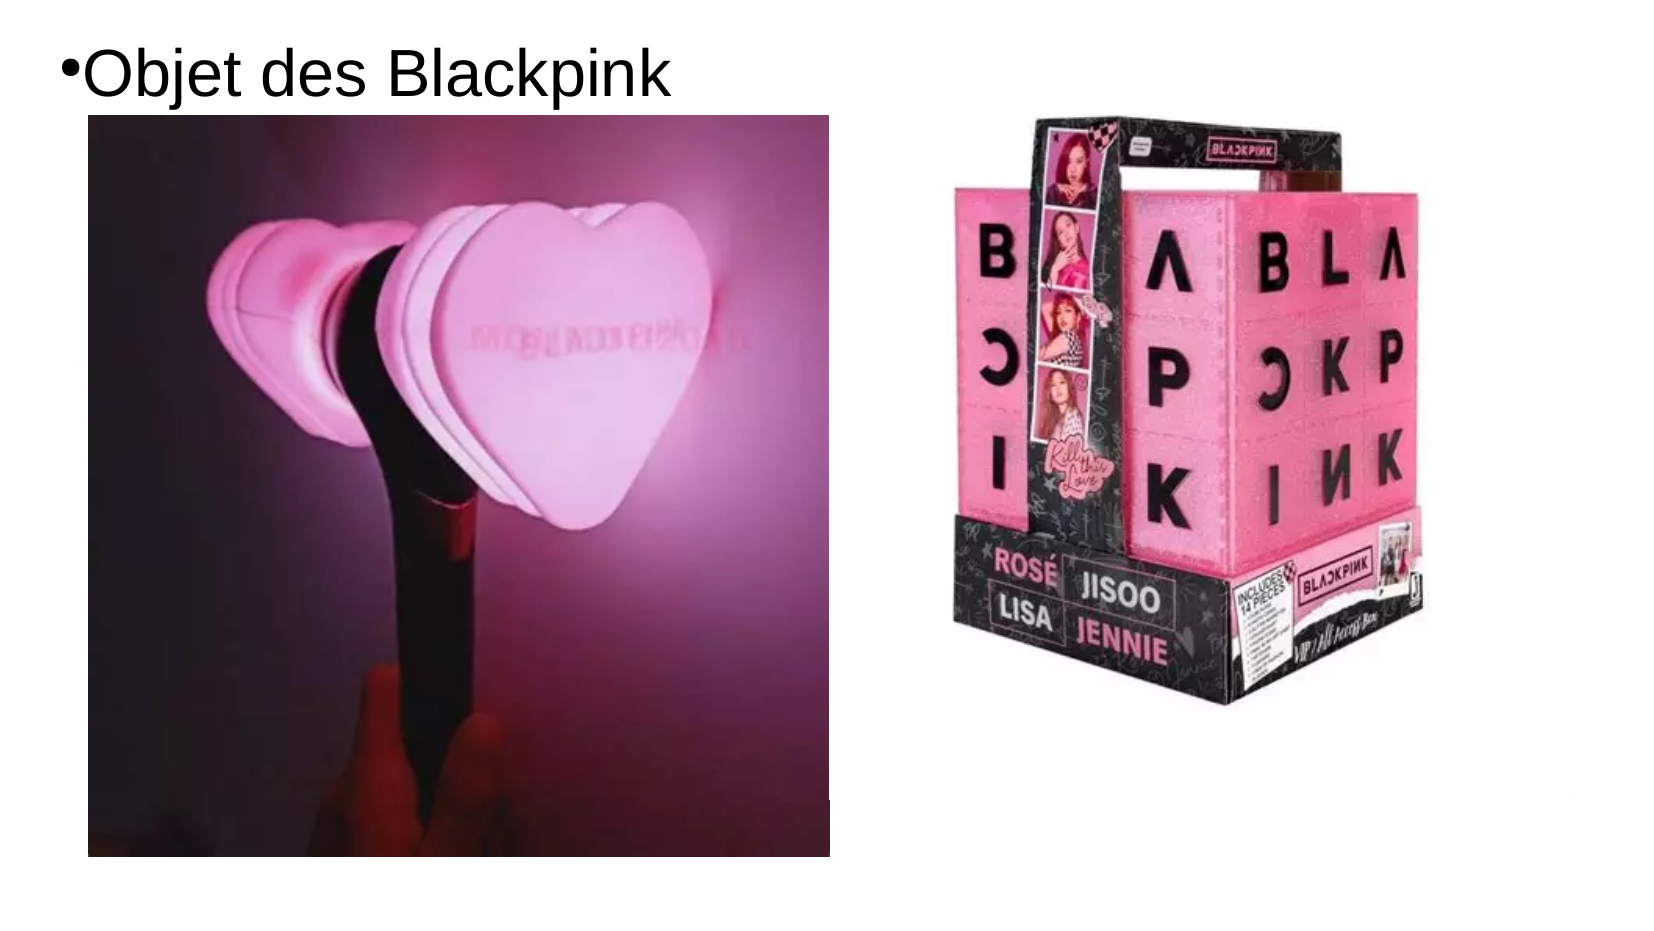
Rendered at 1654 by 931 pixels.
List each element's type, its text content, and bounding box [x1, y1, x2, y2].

picture [88, 59, 1570, 857]
list Objet des Blackpink [59, 29, 1548, 569]
